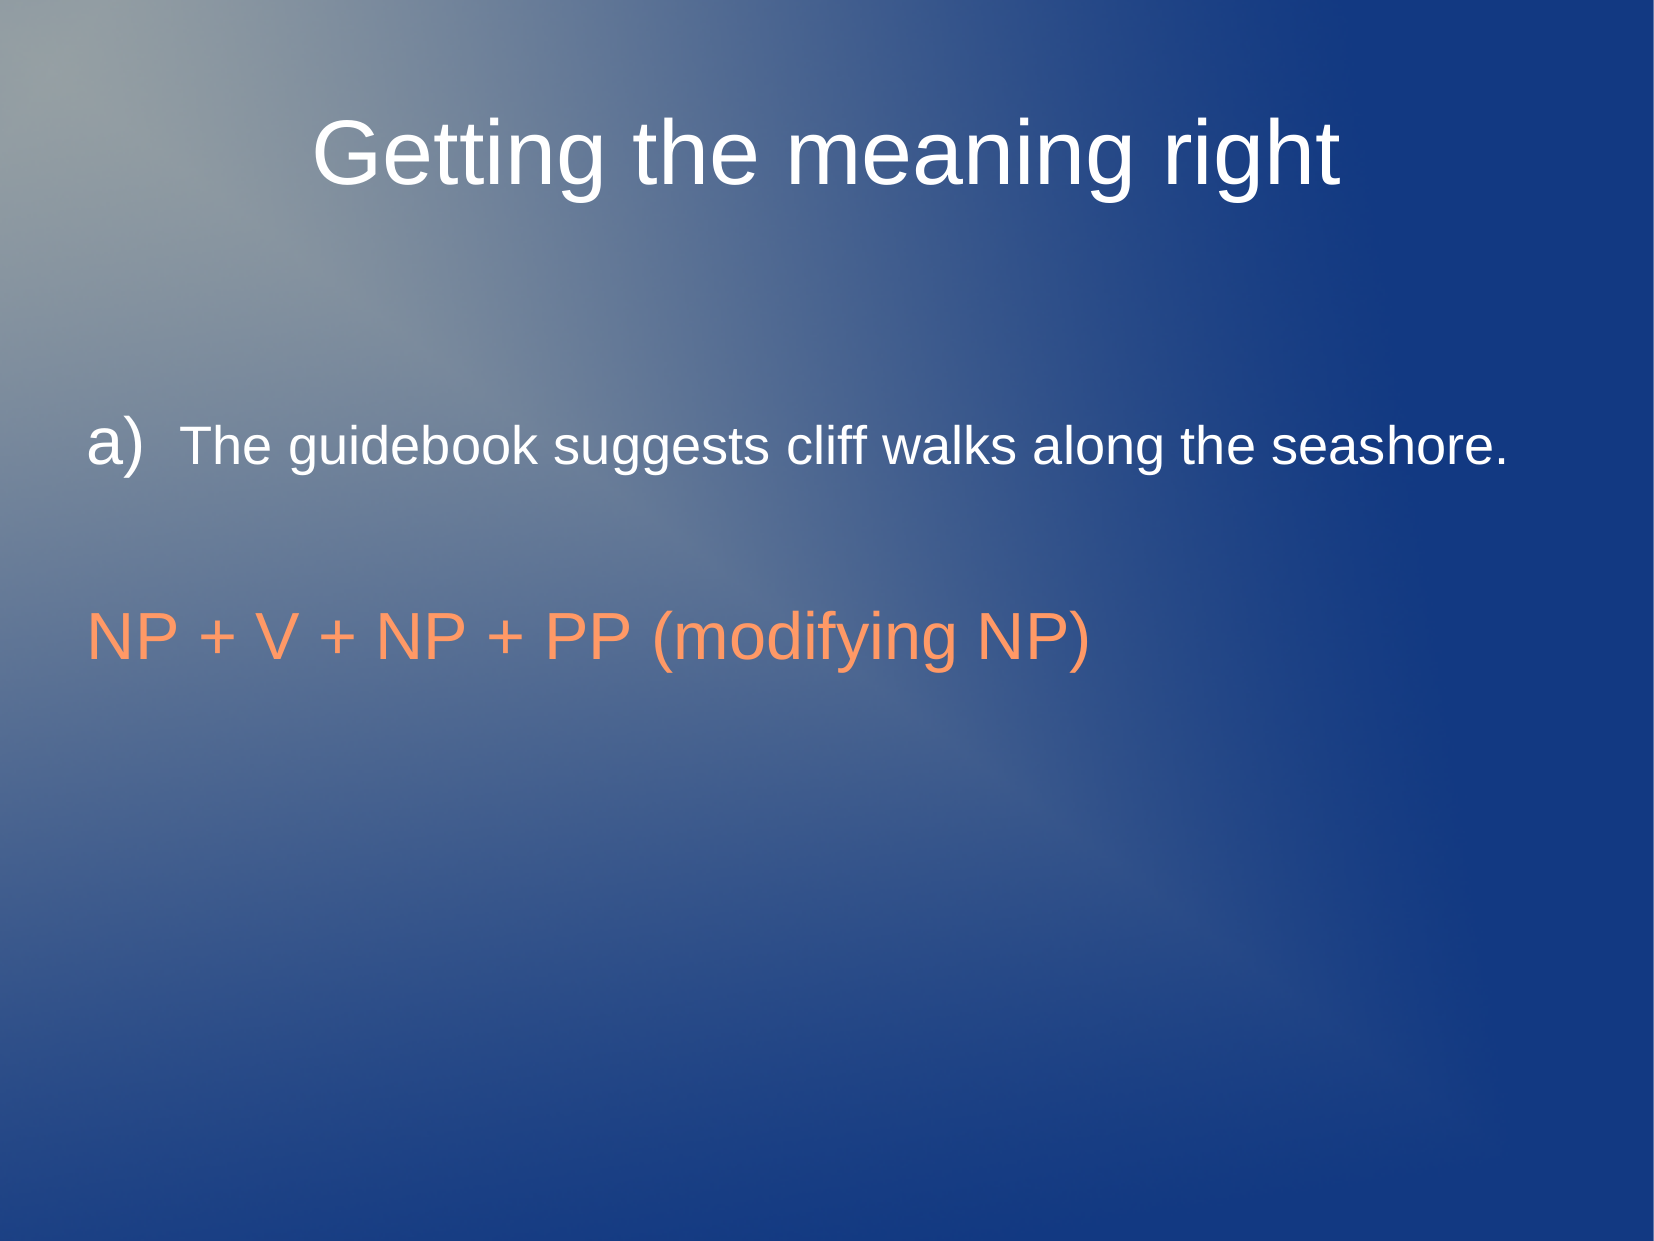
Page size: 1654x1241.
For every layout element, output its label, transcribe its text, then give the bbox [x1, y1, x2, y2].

list a) The guidebook suggests cliff walks along the seashore. NP + V + NP + PP (modifying NP) [86, 300, 1576, 1119]
title Getting the meaning right [82, 49, 1571, 257]
picture [0, 0, 1654, 1241]
